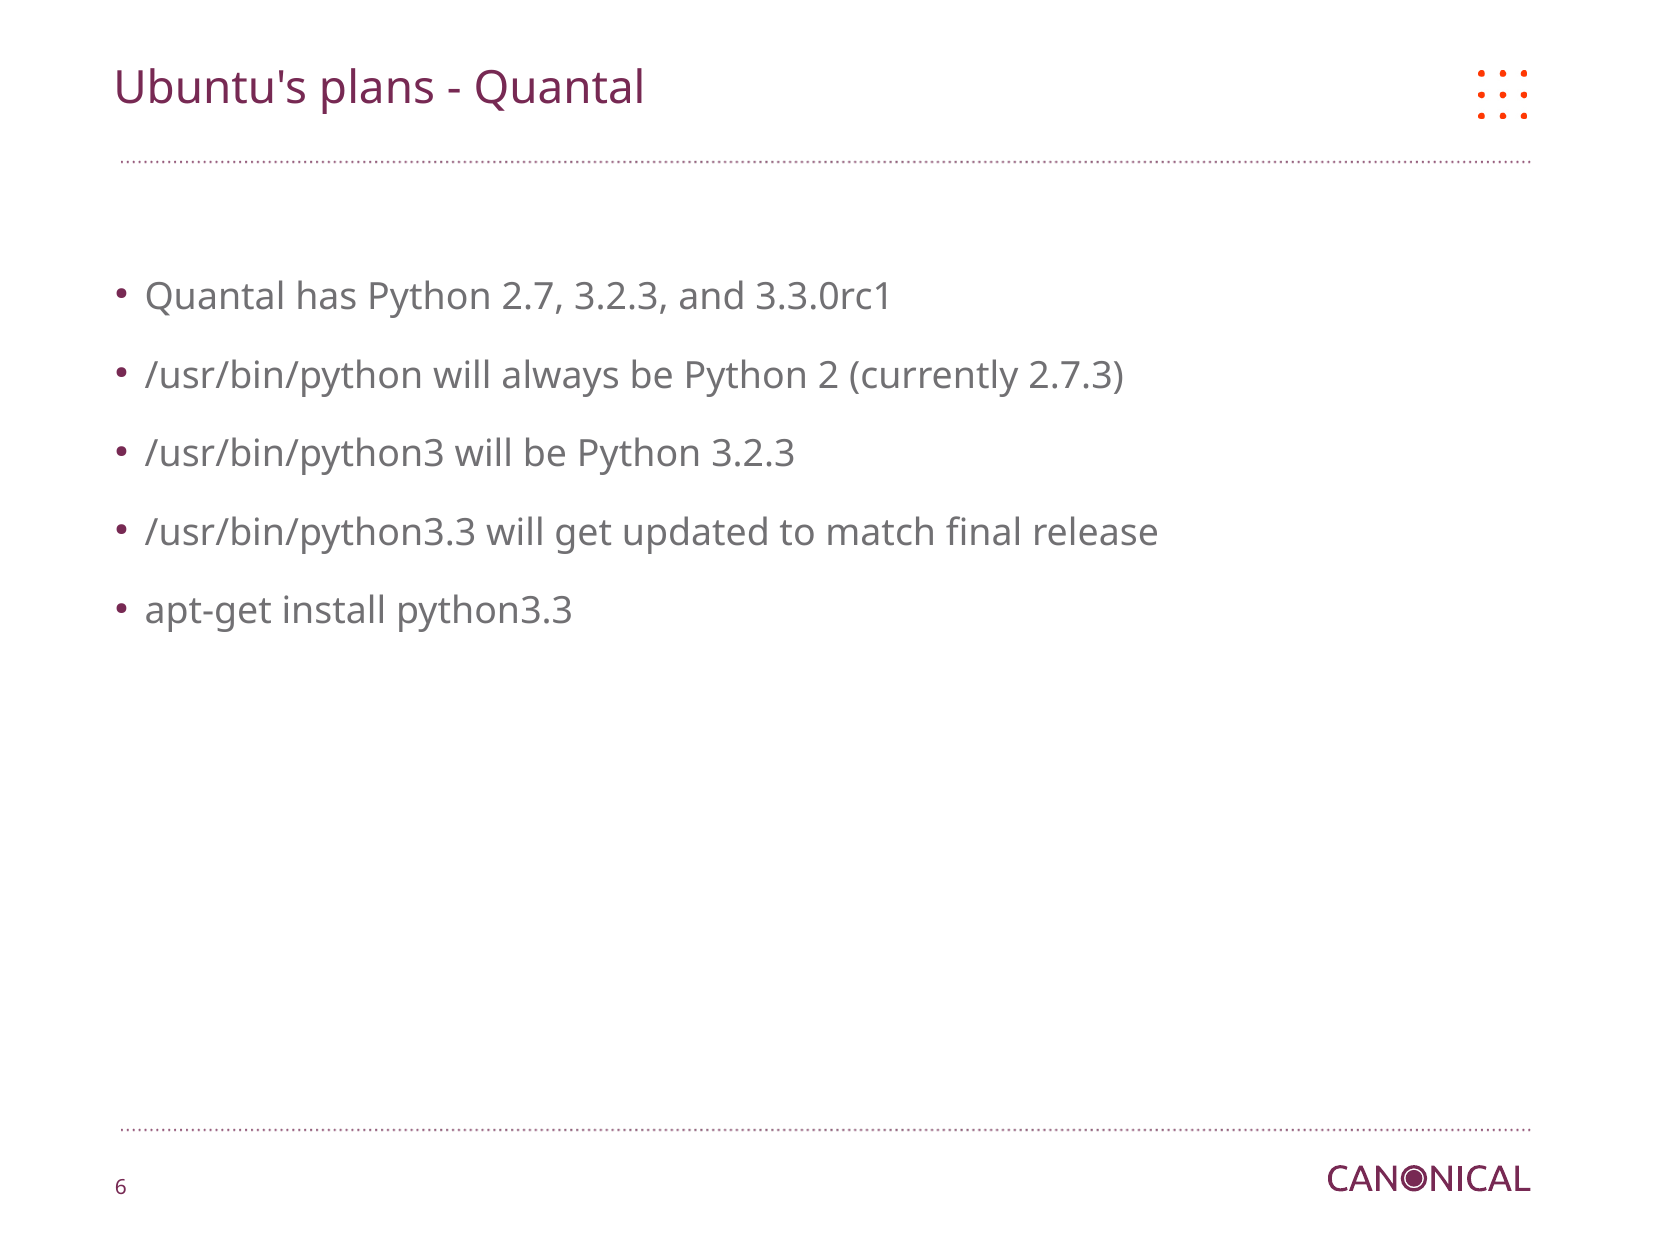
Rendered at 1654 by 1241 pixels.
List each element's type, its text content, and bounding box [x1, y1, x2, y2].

picture [1478, 70, 1527, 119]
list Quantal has Python 2.7, 3.2.3, and 3.3.0rc1 /usr/bin/python will always be Python 2 (currently 2.7.3) /usr/bin/python3 will be Python 3.2.3 /usr/bin/python3.3 will get updated to match final release apt-get install python3.3 [115, 256, 1540, 977]
picture [111, 159, 1533, 166]
picture [111, 1127, 1533, 1134]
title Ubuntu's plans - Quantal [113, 64, 1382, 107]
